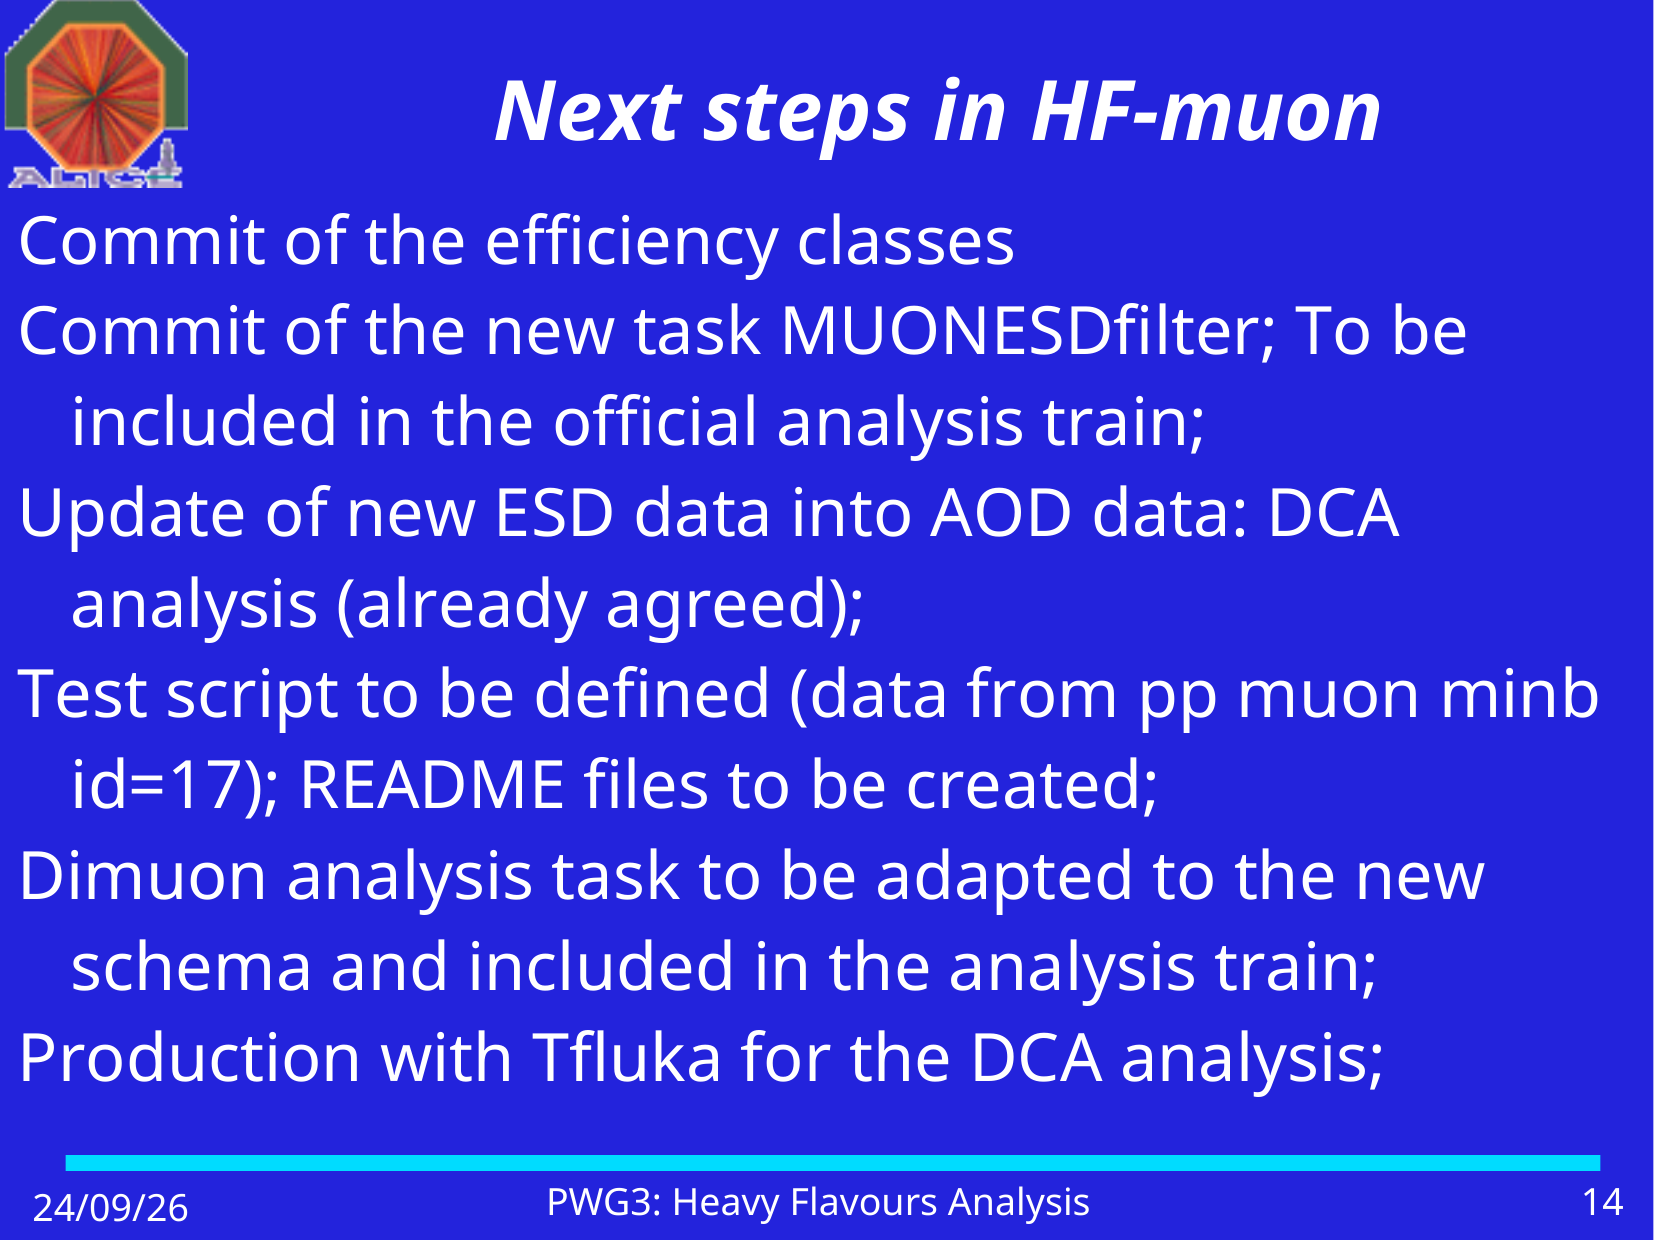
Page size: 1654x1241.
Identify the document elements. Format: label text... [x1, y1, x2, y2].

list Commit of the efficiency classes Commit of the new task MUONESDfilter; To be included in the official analysis train; Update of new ESD data into AOD data: DCA analysis (already agreed); Test script to be defined (data from pp muon minb id=17); README files to be created; Dimuon analysis task to be adapted to the new schema and included in the analysis train; Production with Tfluka for the DCA analysis; [0, 192, 1654, 1123]
picture [4, 0, 188, 188]
title Next steps in HF-muon [225, 4, 1654, 192]
